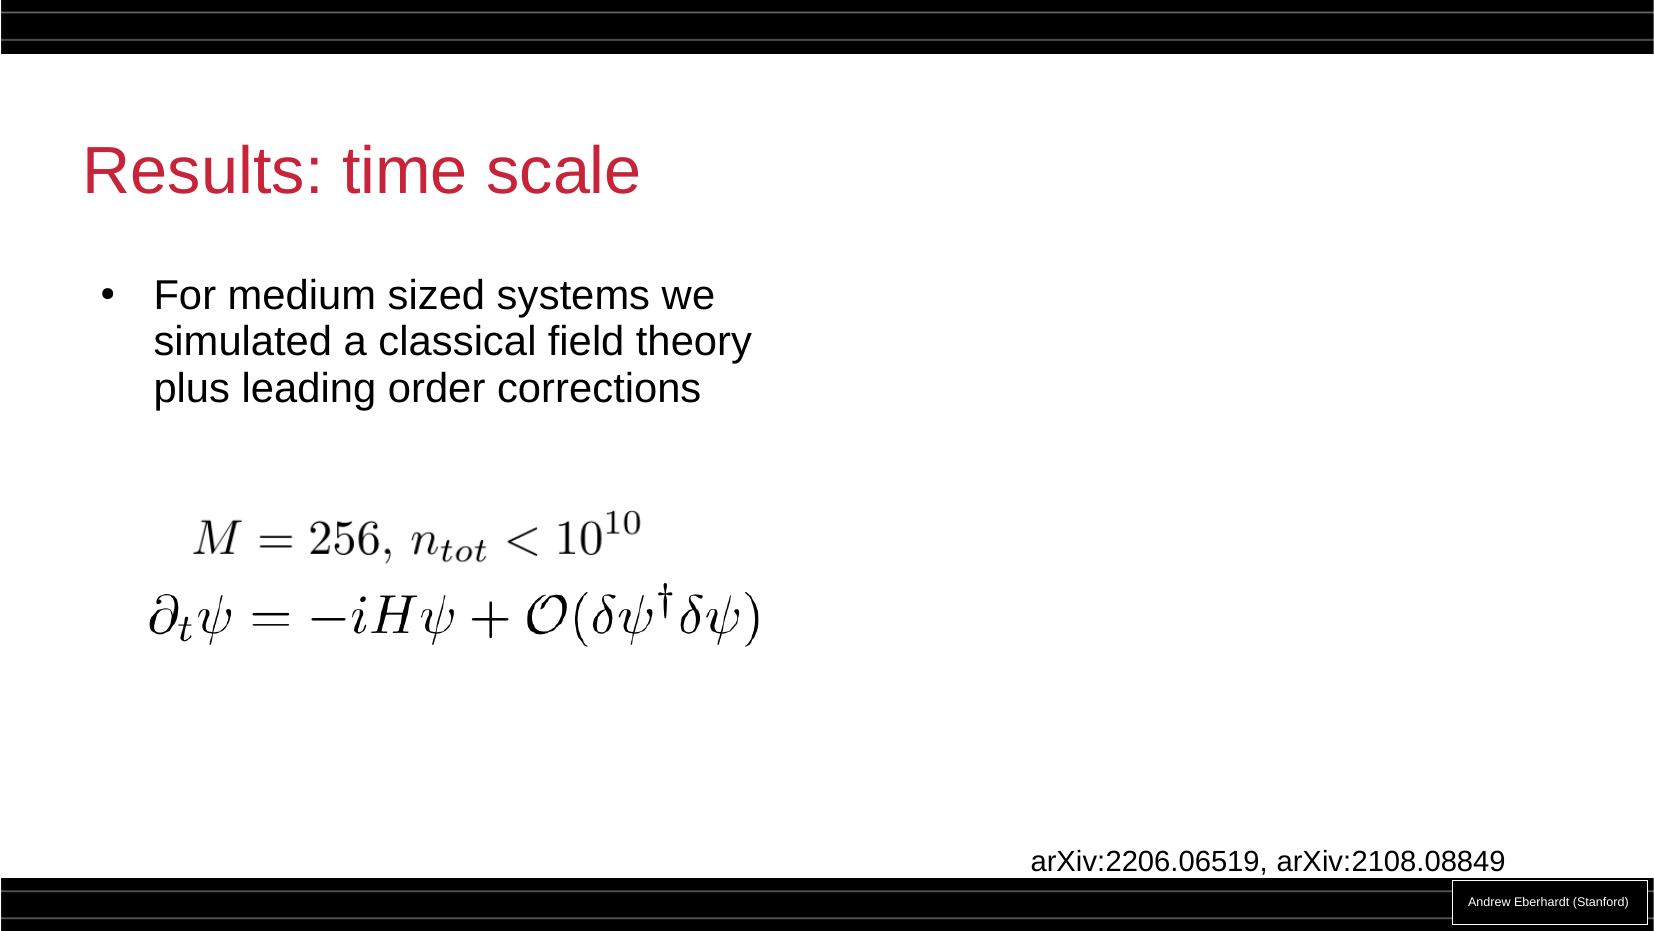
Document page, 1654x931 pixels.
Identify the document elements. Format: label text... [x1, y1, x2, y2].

picture [190, 509, 646, 571]
picture [1, 0, 1654, 54]
text_box Andrew Eberhardt (Stanford) [1452, 880, 1648, 925]
picture [135, 574, 766, 661]
list For medium sized systems we simulated a classical field theory plus leading order corrections [82, 271, 826, 851]
text_box arXiv:2206.06519, arXiv:2108.08849 [1015, 837, 1531, 886]
title Results: time scale [82, 92, 1571, 249]
picture [1, 878, 1654, 931]
